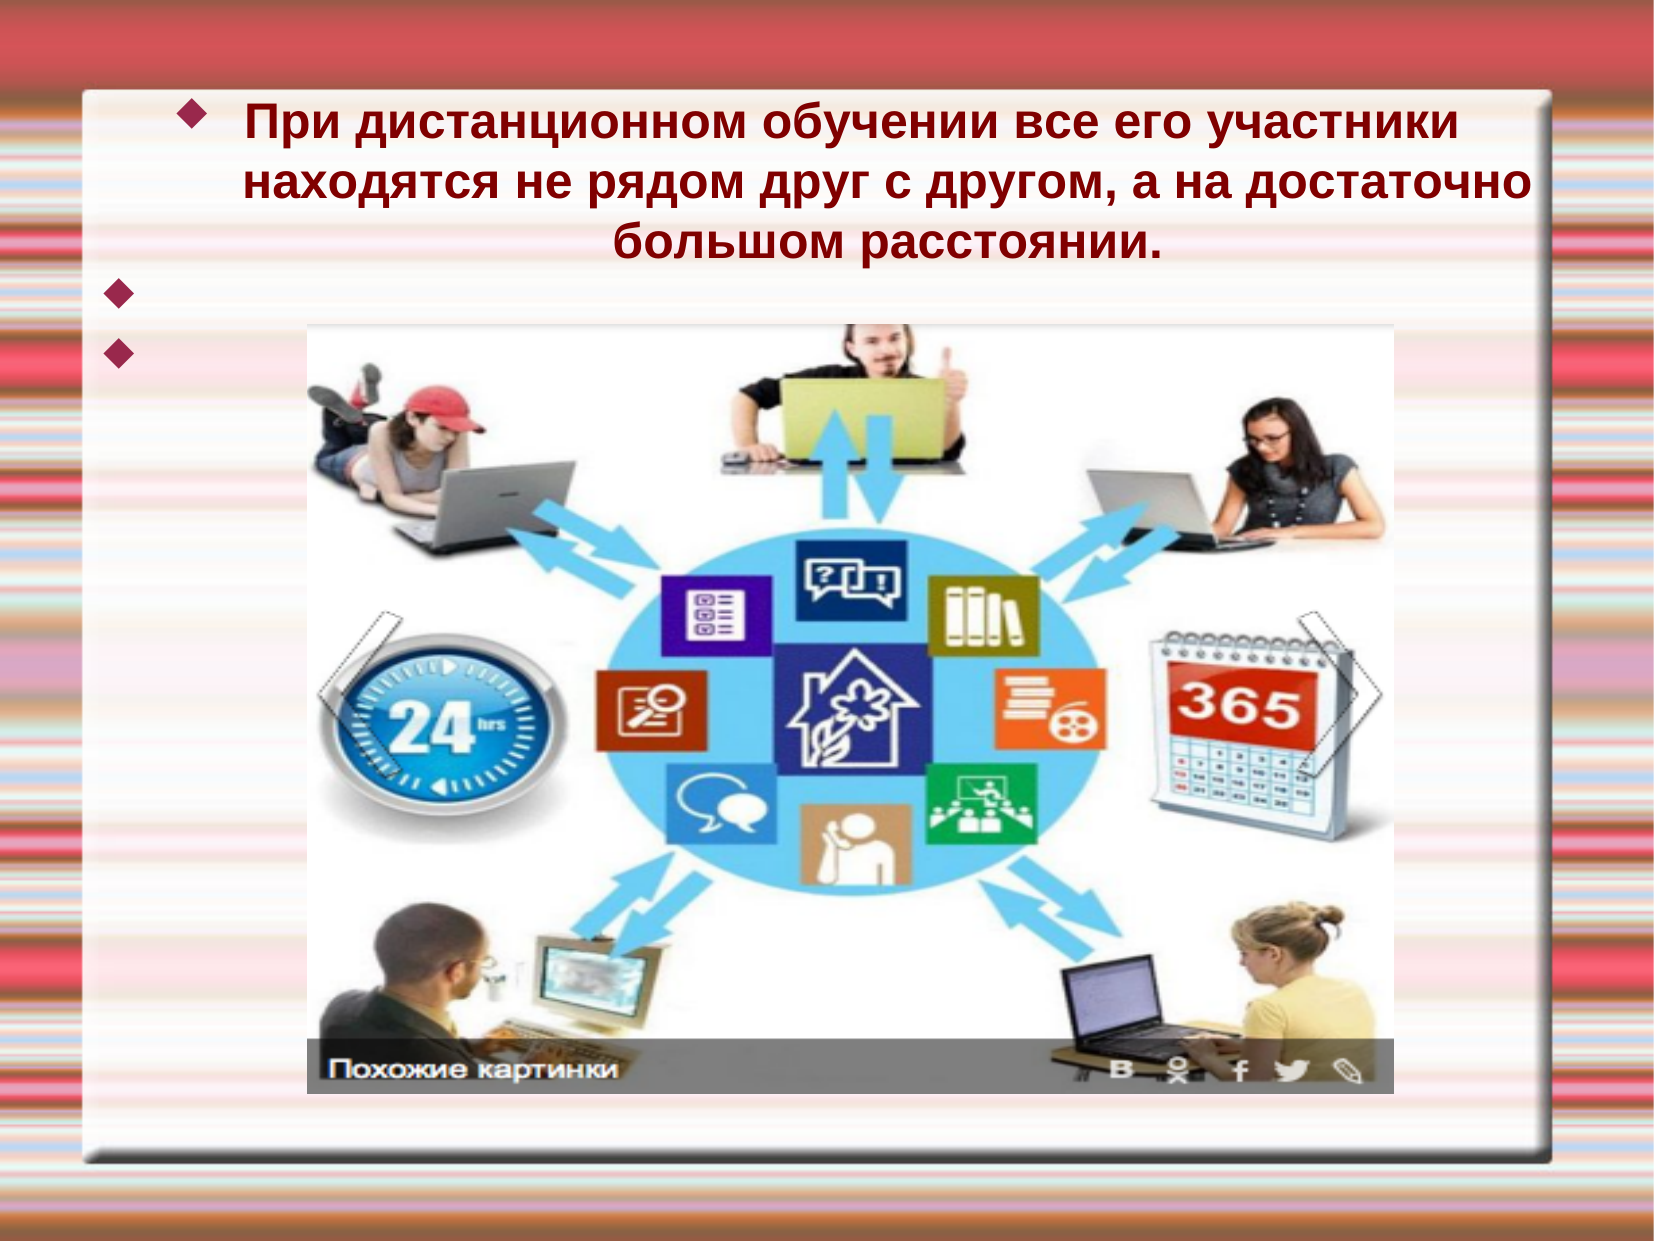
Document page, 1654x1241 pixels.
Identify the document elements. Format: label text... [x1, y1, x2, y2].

list При дистанционном обучении все его участники находятся не рядом друг с другом, а на достаточно большом расстоянии. [76, 88, 1565, 368]
picture [307, 324, 1394, 1094]
